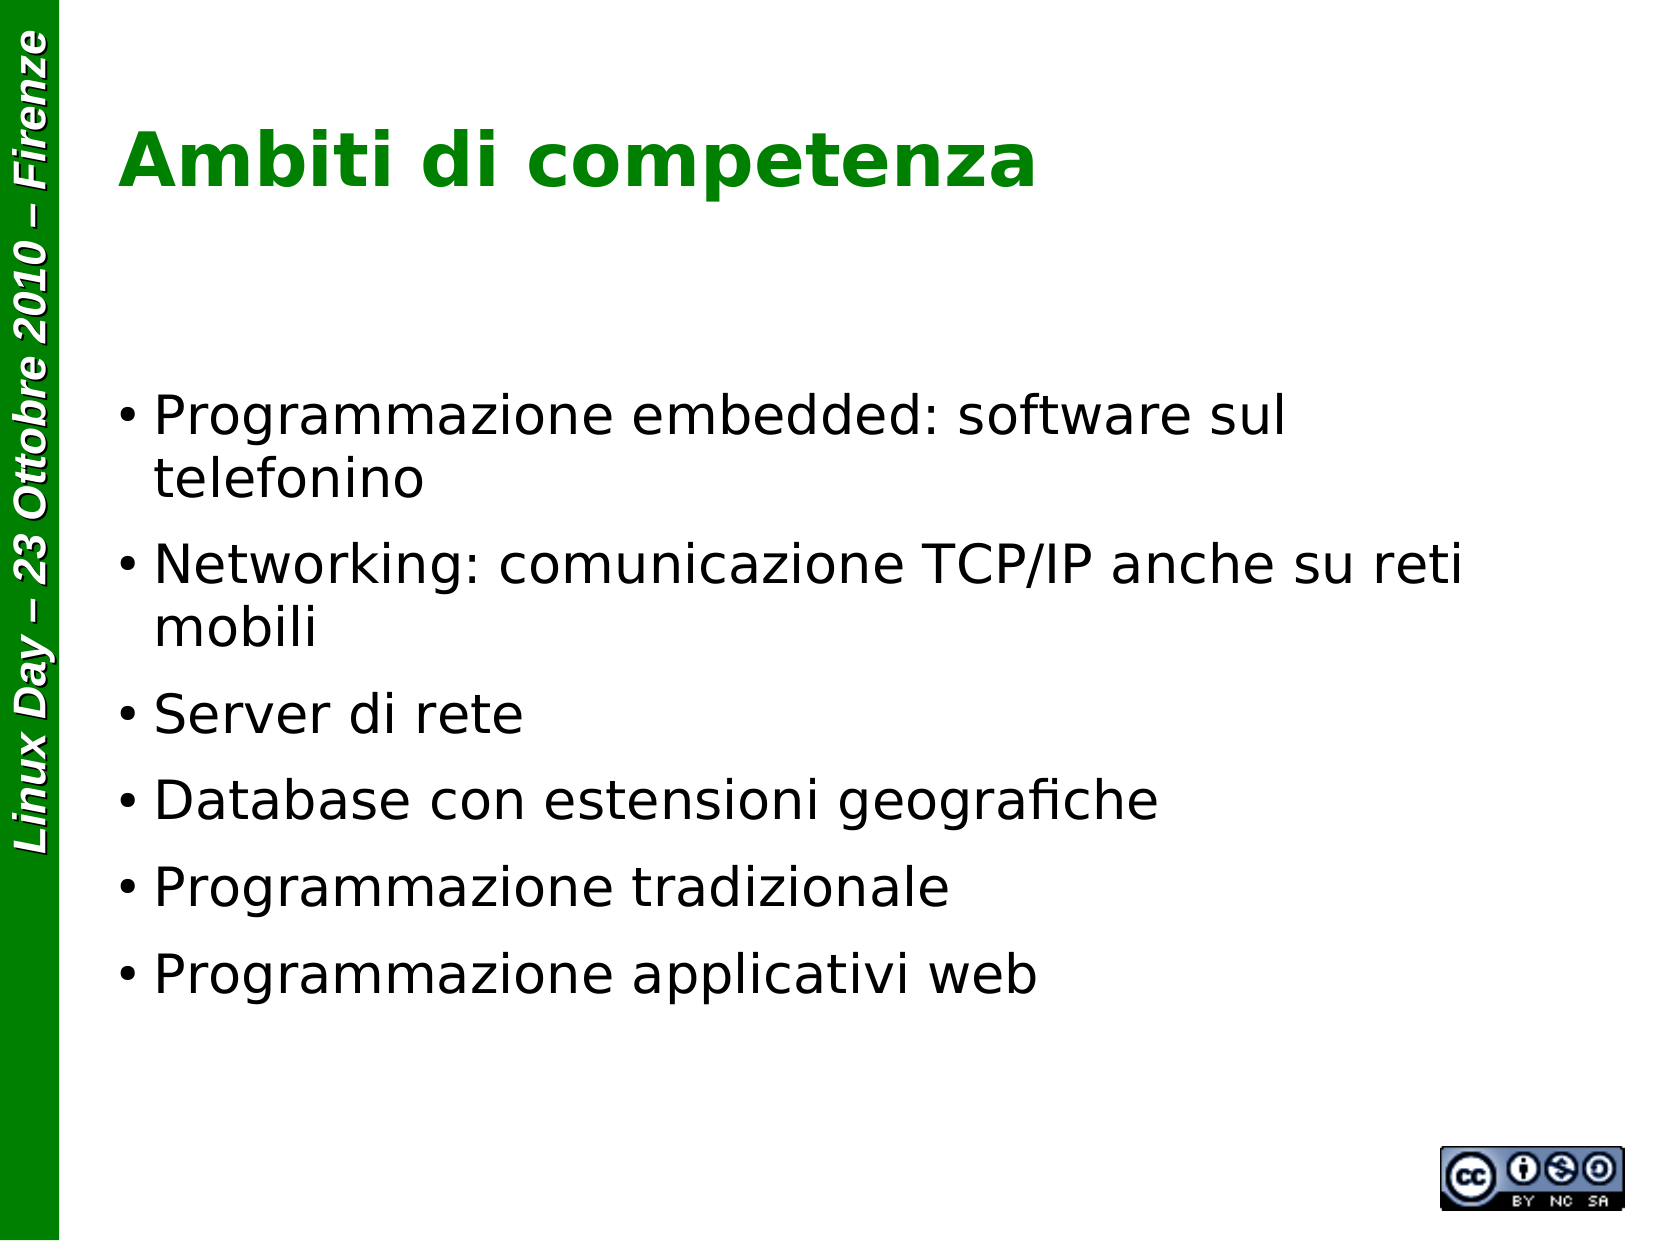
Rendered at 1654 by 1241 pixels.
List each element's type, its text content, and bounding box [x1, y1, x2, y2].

picture [1440, 1146, 1625, 1211]
title Ambiti di competenza [118, 56, 1394, 264]
list Programmazione embedded: software sul telefonino Networking: comunicazione TCP/IP anche su reti mobili Server di rete Database con estensioni geografiche Programmazione tradizionale Programmazione applicativi web [118, 383, 1571, 1123]
